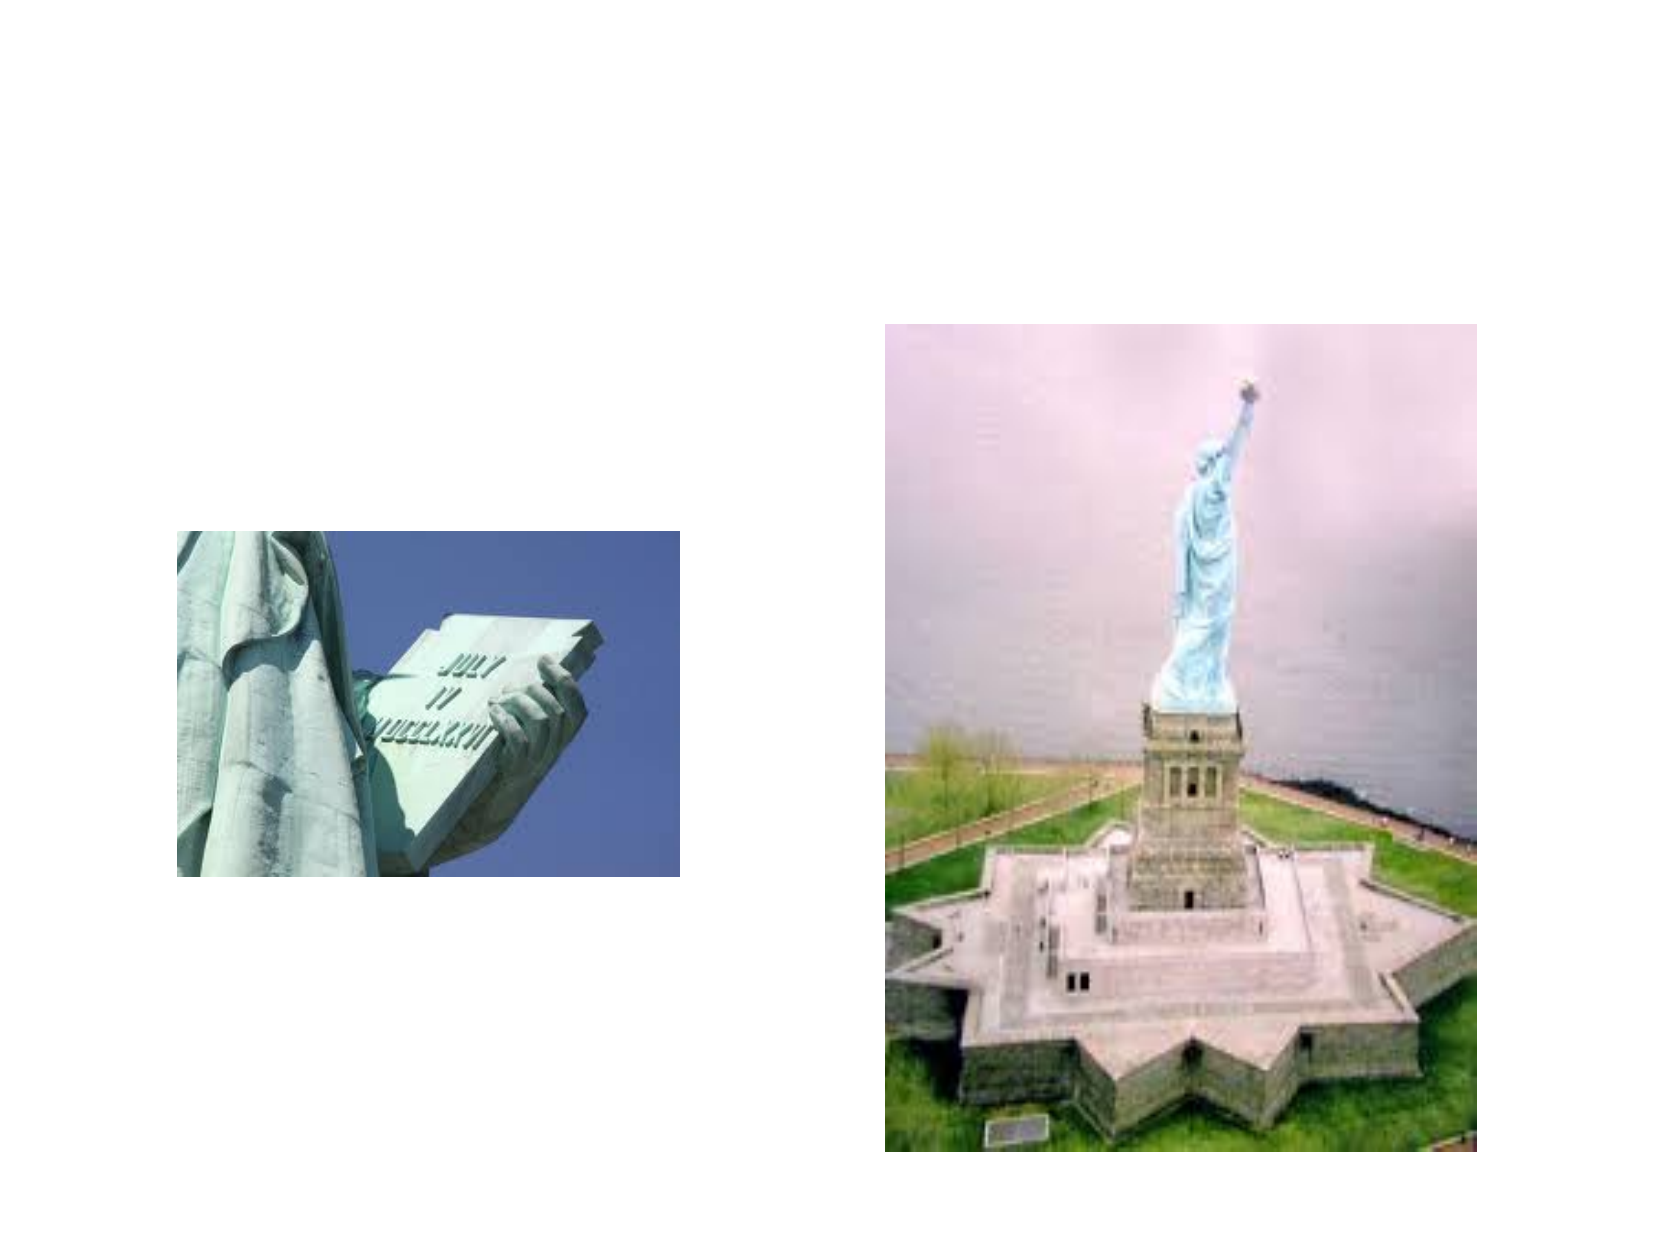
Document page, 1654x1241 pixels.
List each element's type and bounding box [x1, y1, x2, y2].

picture [885, 324, 1477, 1152]
picture [177, 531, 680, 877]
